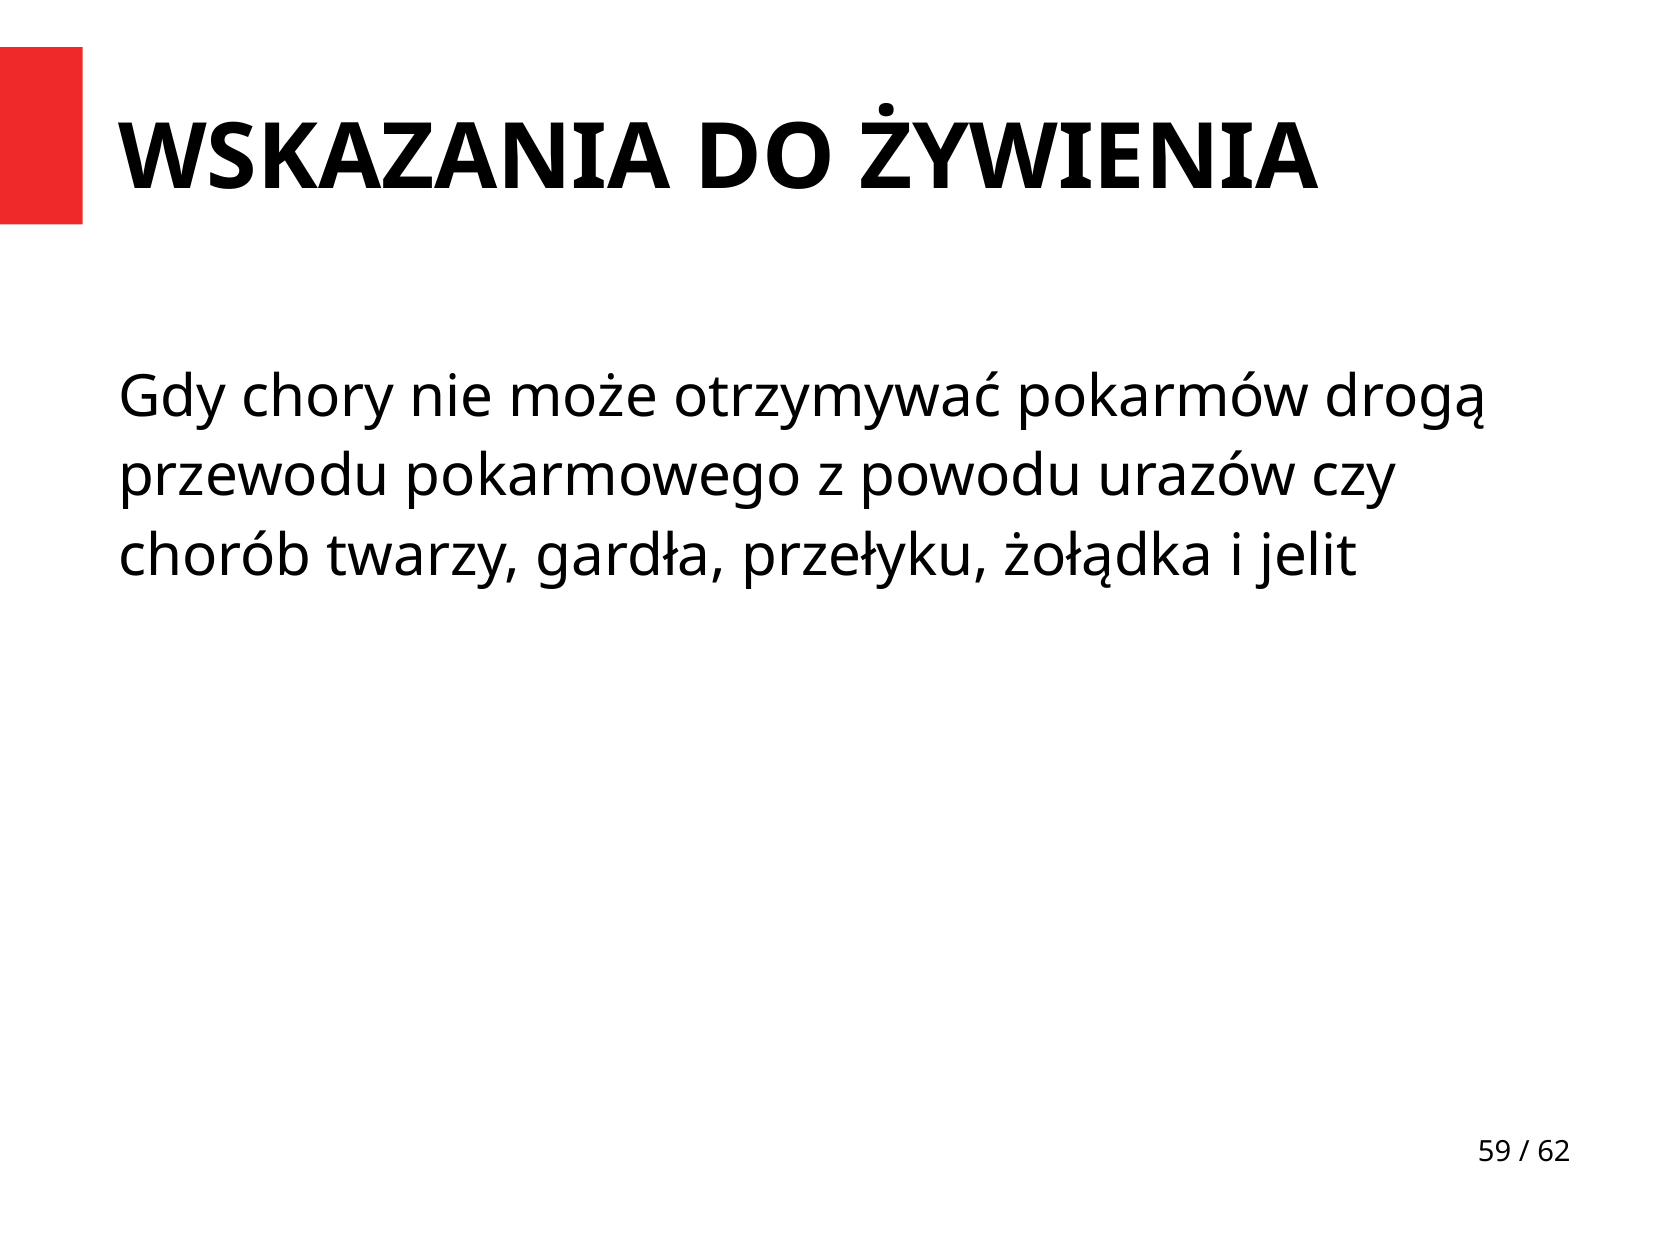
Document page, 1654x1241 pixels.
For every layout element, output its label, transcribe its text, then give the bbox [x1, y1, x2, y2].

list Gdy chory nie może otrzymywać pokarmów drogą przewodu pokarmowego z powodu urazów czy chorób twarzy, gardła, przełyku, żołądka i jelit [118, 354, 1536, 1074]
title WSKAZANIA DO ŻYWIENIA [118, 49, 1571, 257]
